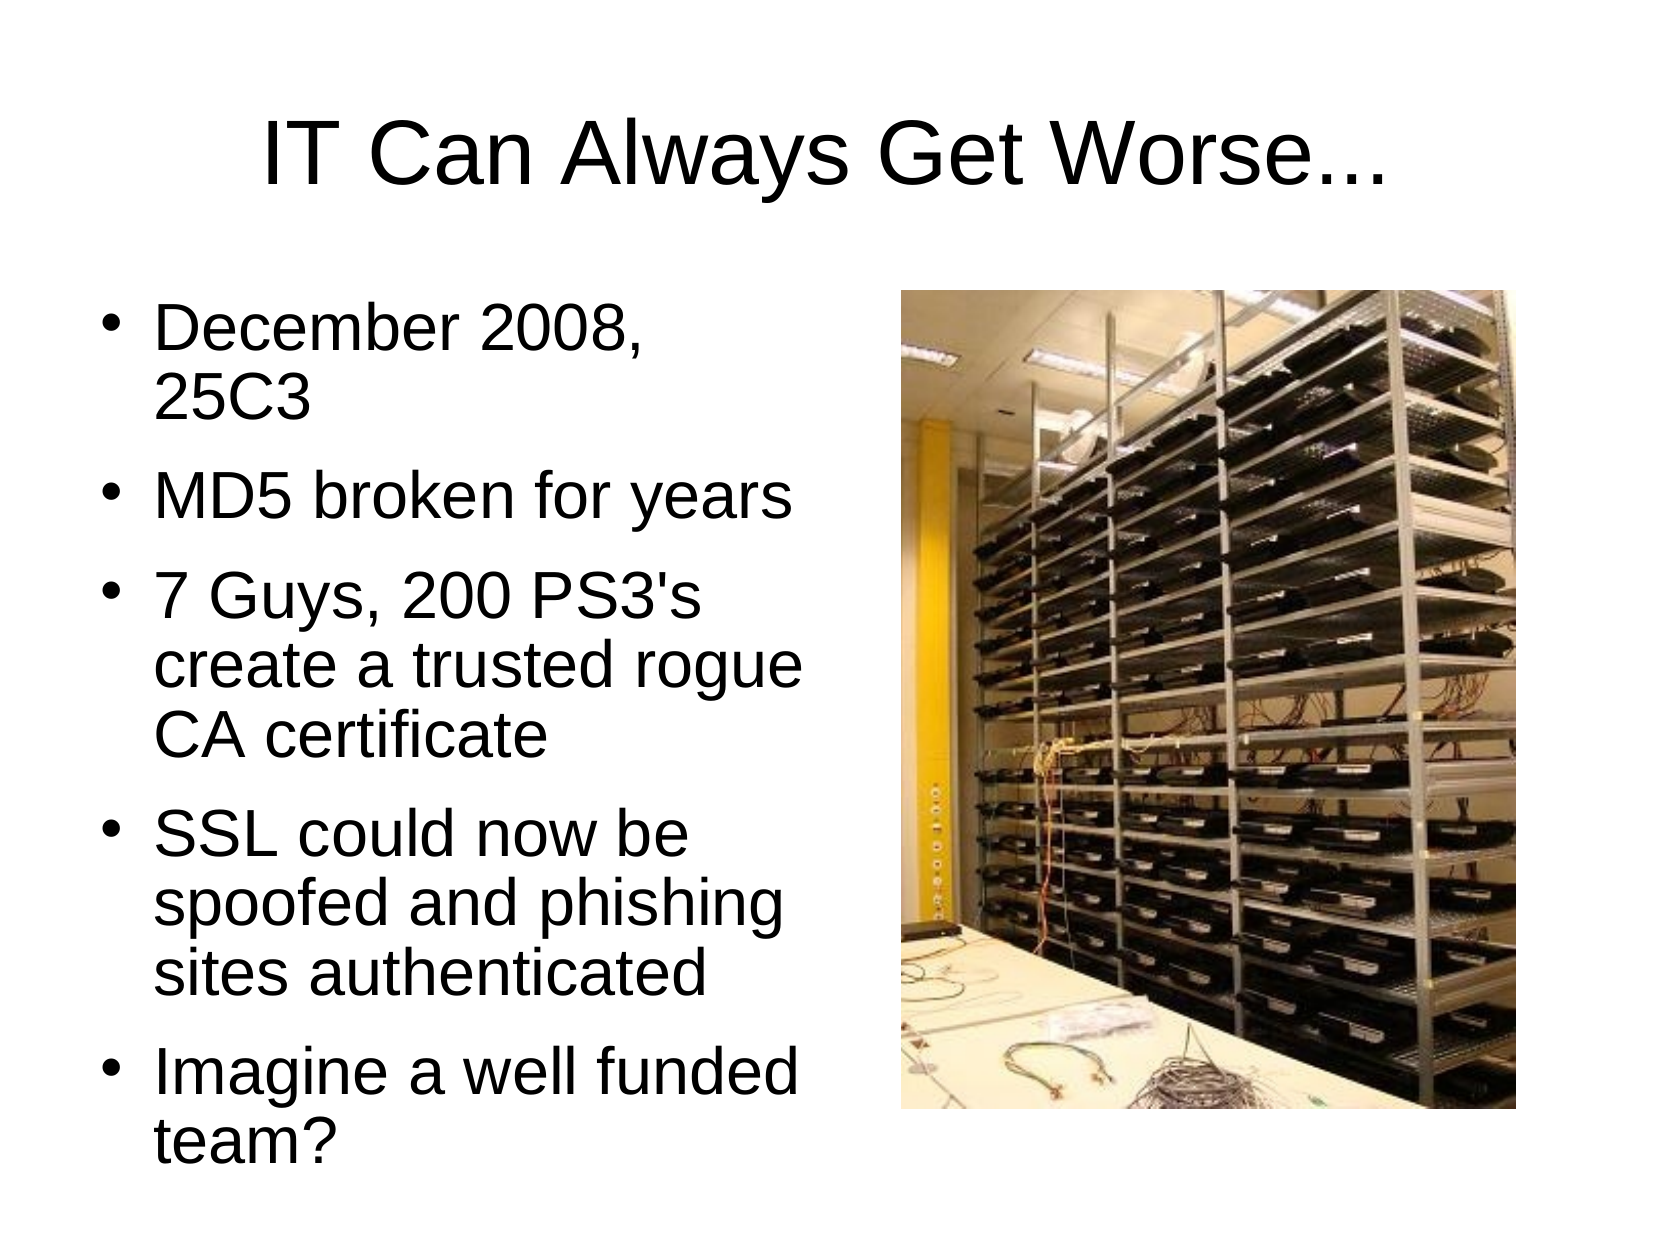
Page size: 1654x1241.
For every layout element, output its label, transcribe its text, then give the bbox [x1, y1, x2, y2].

picture [901, 290, 1516, 1109]
list December 2008, 25C3 MD5 broken for years 7 Guys, 200 PS3's create a trusted rogue CA certificate SSL could now be spoofed and phishing sites authenticated Imagine a well funded team? [82, 290, 809, 1231]
title IT Can Always Get Worse... [82, 49, 1571, 257]
